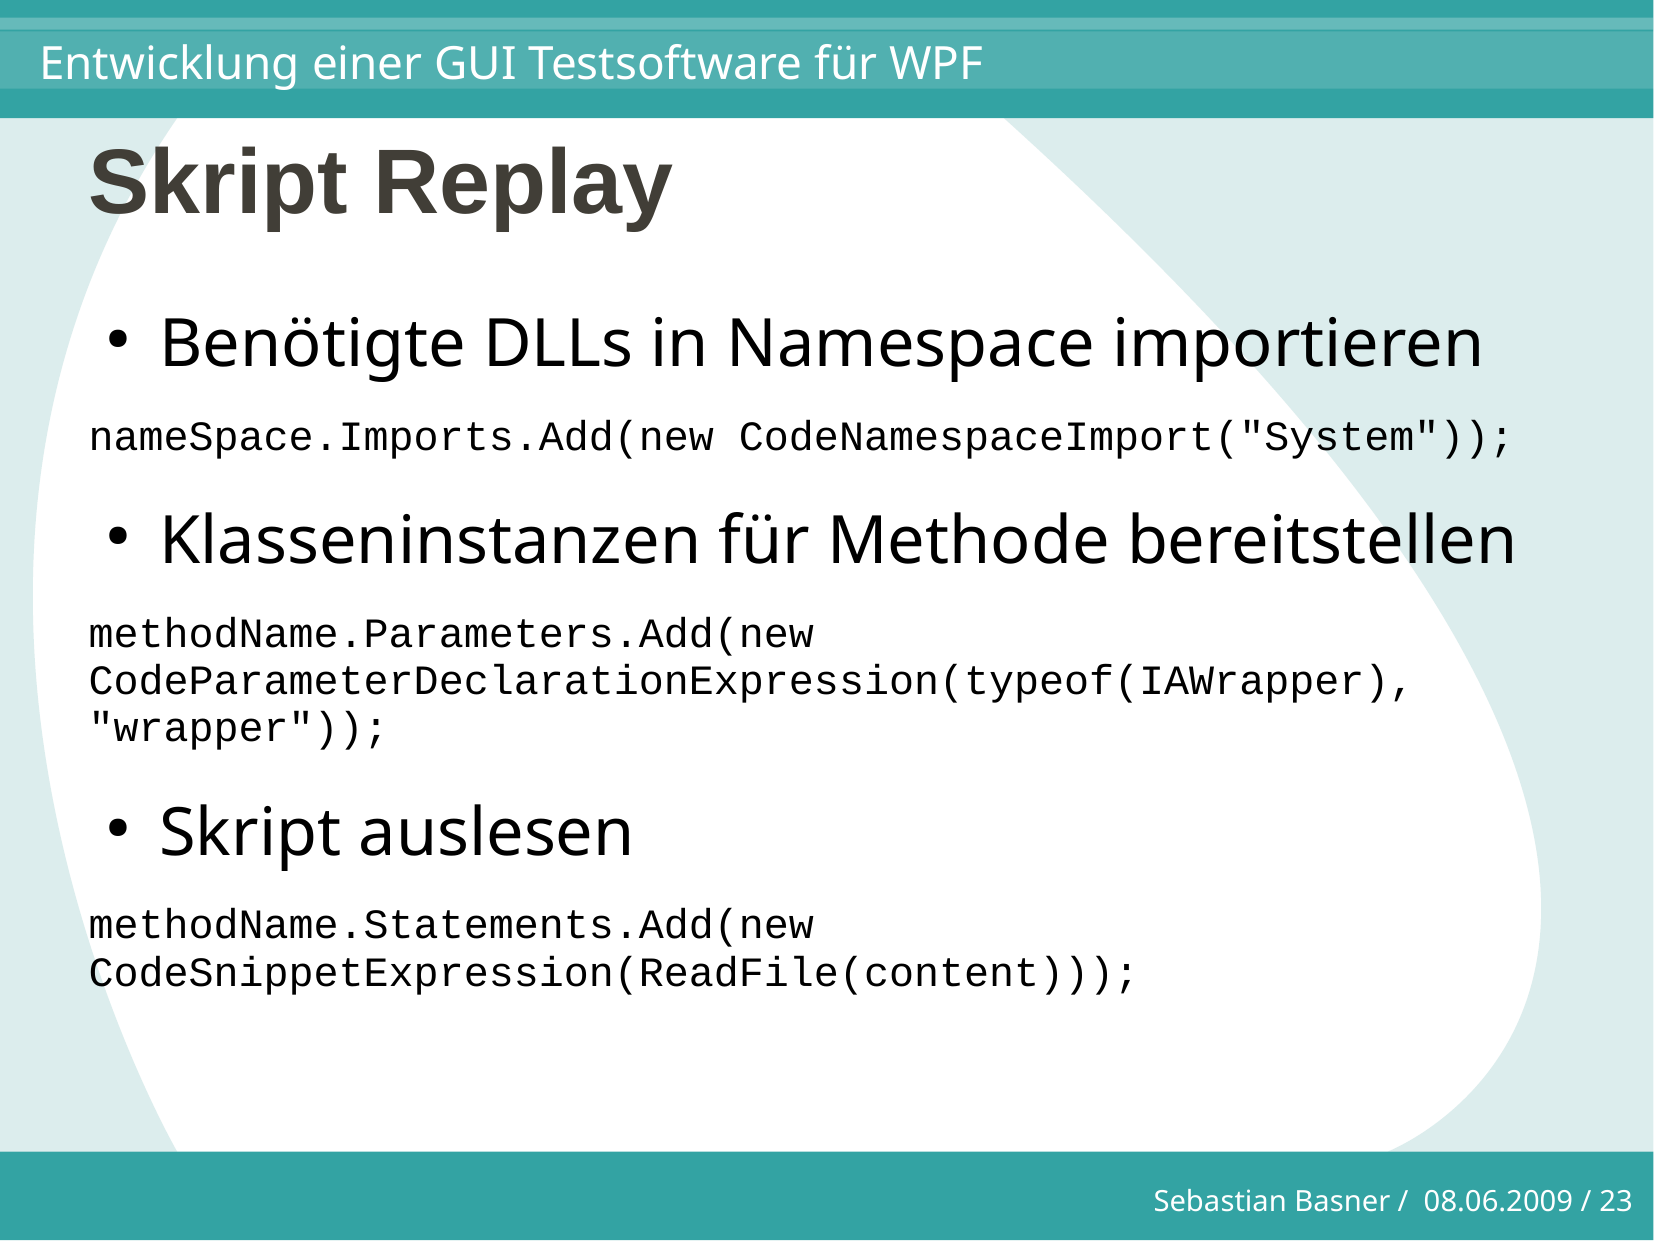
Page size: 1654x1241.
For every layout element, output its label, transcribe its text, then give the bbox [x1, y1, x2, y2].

list Benötigte DLLs in Namespace importieren nameSpace.Imports.Add(new CodeNamespaceImport("System")); Klasseninstanzen für Methode bereitstellen methodName.Parameters.Add(new CodeParameterDeclarationExpression(typeof(IAWrapper), "wrapper")); Skript auslesen methodName.Statements.Add(new CodeSnippetExpression(ReadFile(content))); [88, 295, 1577, 1099]
title Skript Replay [88, 130, 1577, 234]
